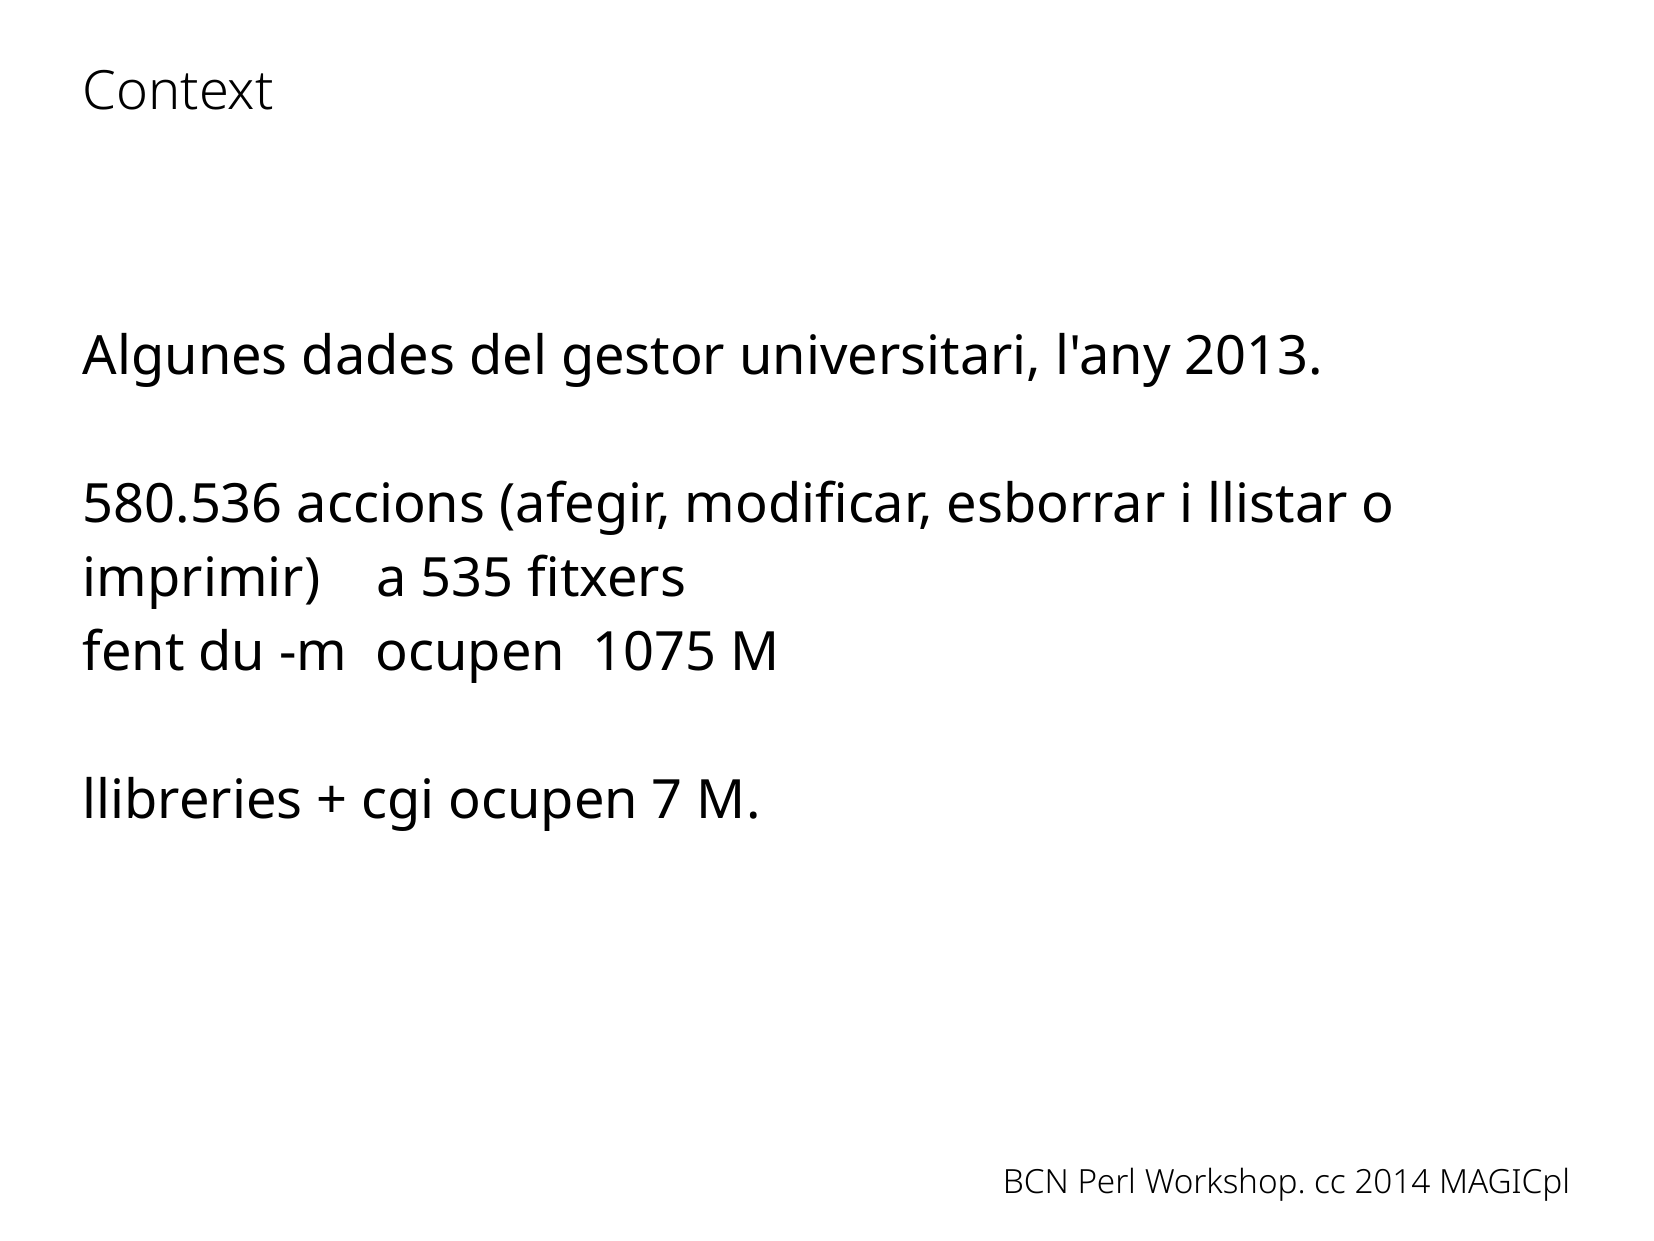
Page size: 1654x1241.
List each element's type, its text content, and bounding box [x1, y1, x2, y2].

title Context [82, 47, 1571, 130]
title BCN Perl Workshop. cc 2014 MAGICpl [82, 1139, 1571, 1223]
subtitle Algunes dades del gestor universitari, l'any 2013. 580.536 accions (afegir, modificar, esborrar i llistar o imprimir) a 535 fitxers fent du -m ocupen 1075 M llibreries + cgi ocupen 7 M. [82, 171, 1583, 1128]
